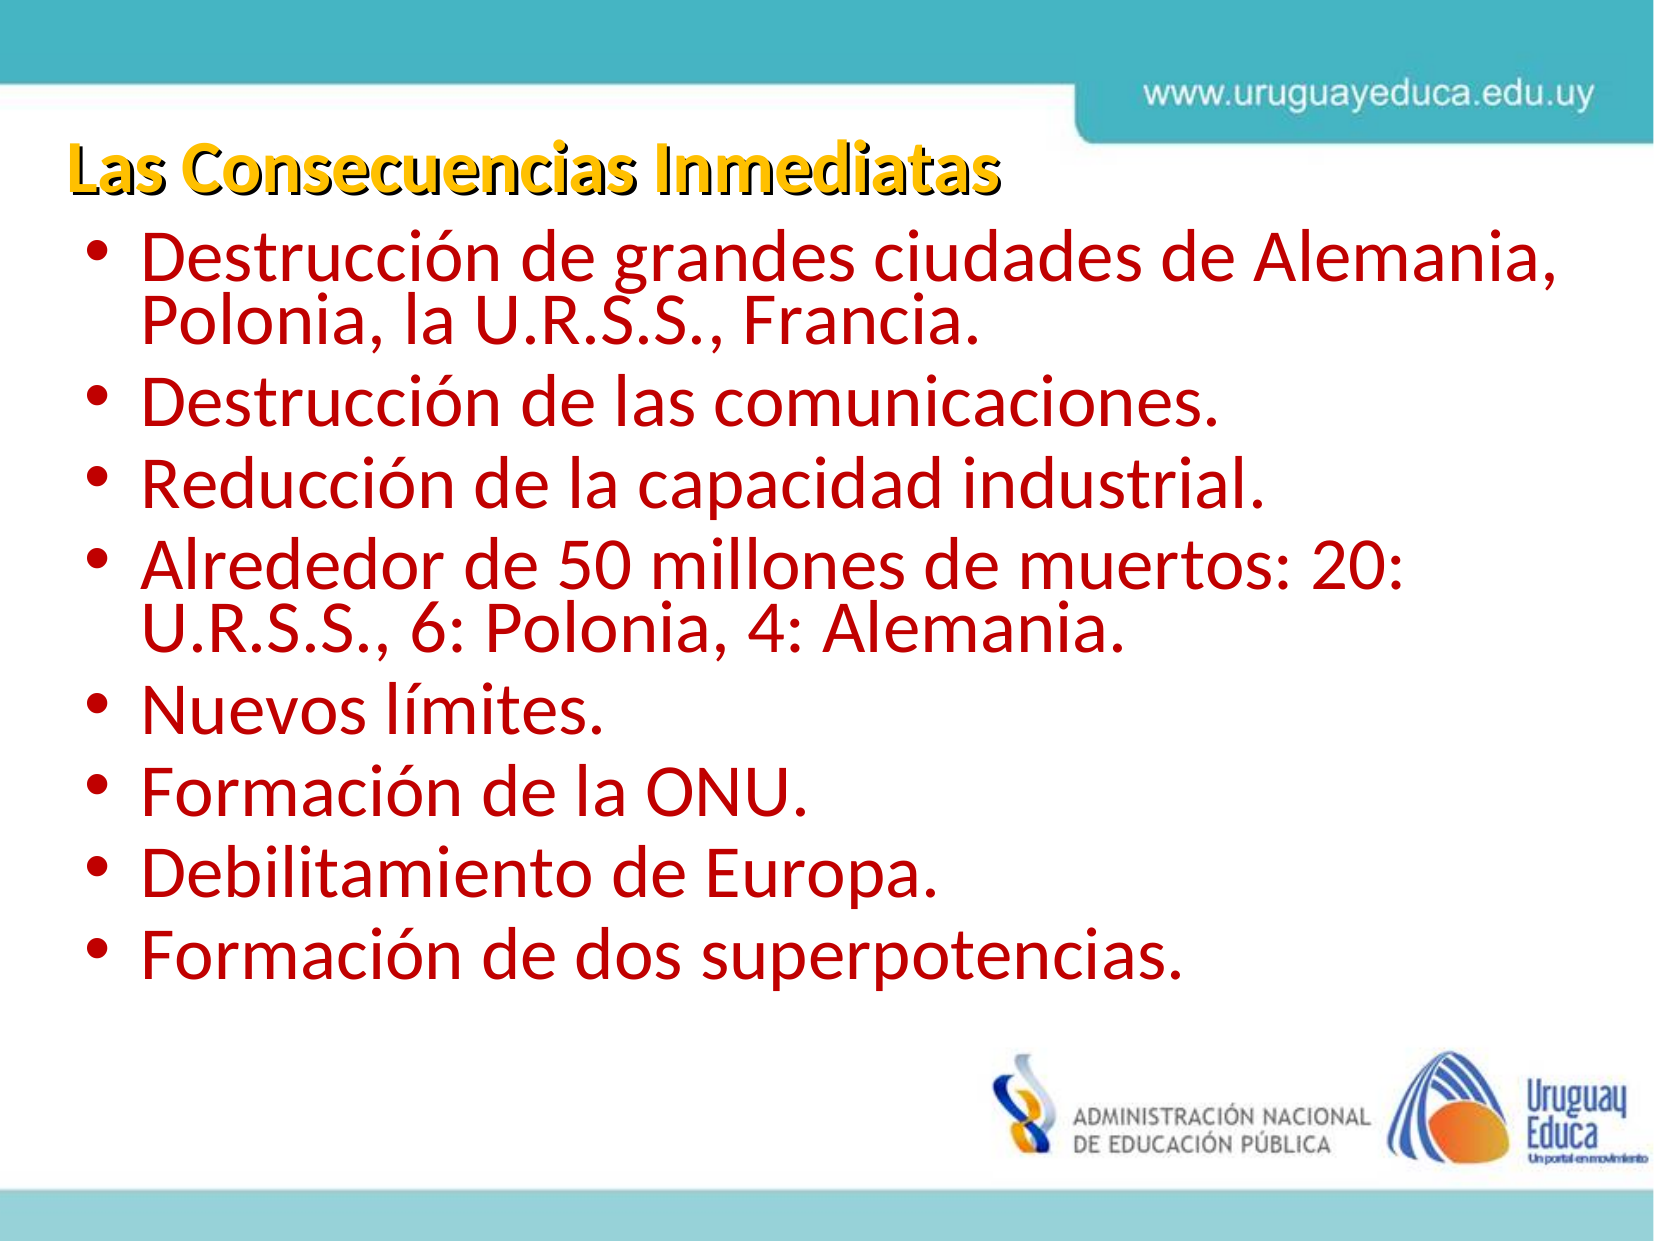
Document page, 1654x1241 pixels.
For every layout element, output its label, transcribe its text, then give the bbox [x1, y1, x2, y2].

picture [0, 0, 1654, 1241]
list Destrucción de grandes ciudades de Alemania, Polonia, la U.R.S.S., Francia. Destrucción de las comunicaciones. Reducción de la capacidad industrial. Alrededor de 50 millones de muertos: 20: U.R.S.S., 6: Polonia, 4: Alemania. Nuevos límites. Formación de la ONU. Debilitamiento de Europa. Formación de dos superpotencias. [69, 223, 1582, 1144]
title Las Consecuencias Inmediatas [0, 88, 1068, 237]
